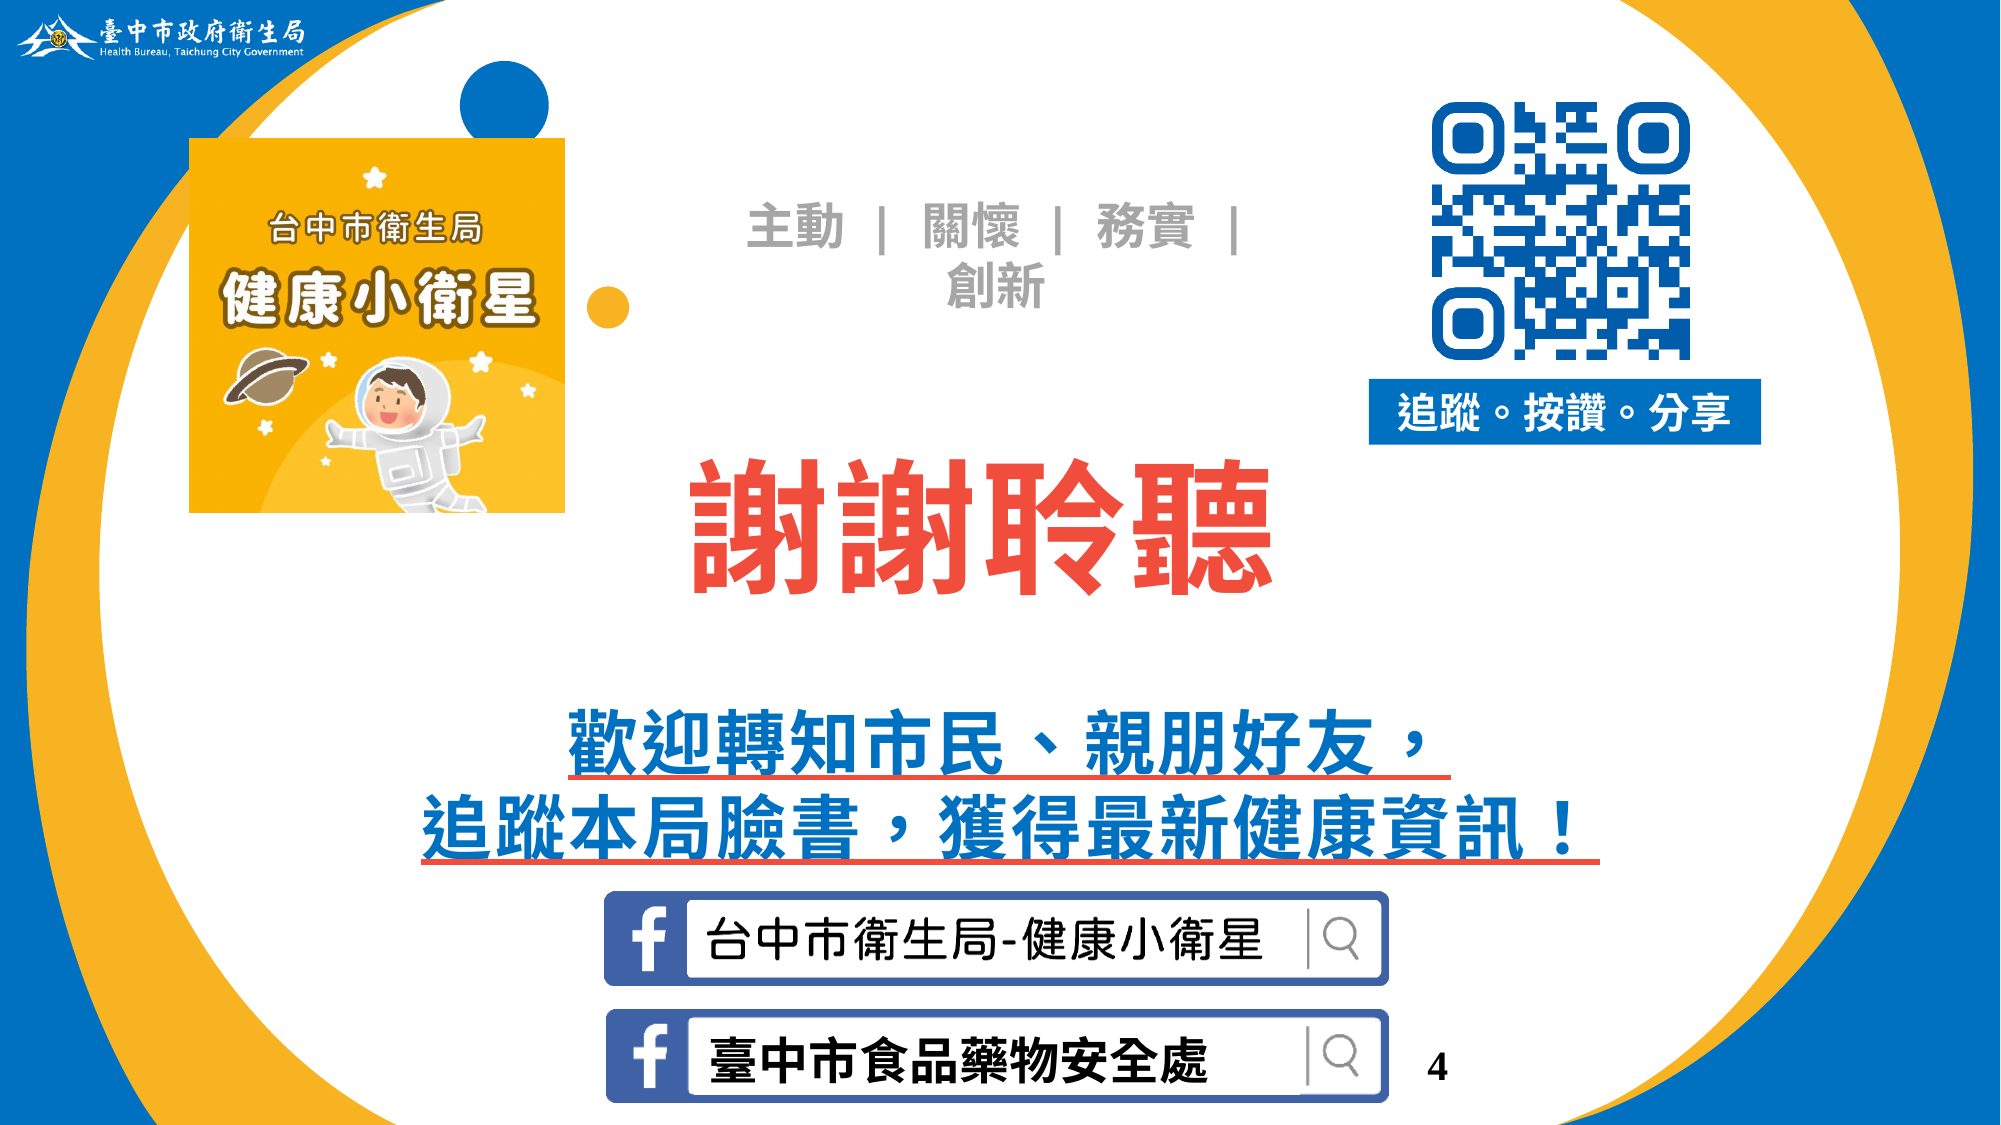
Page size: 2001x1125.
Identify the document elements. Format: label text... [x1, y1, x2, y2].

text_box 歡迎轉知市民、親朋好友， 追蹤本局臉書，獲得最新健康資訊！ [329, 666, 1693, 901]
text_box 4 [1412, 1031, 1973, 1092]
title 謝謝聆聽 [607, 412, 1352, 659]
picture [189, 138, 565, 513]
